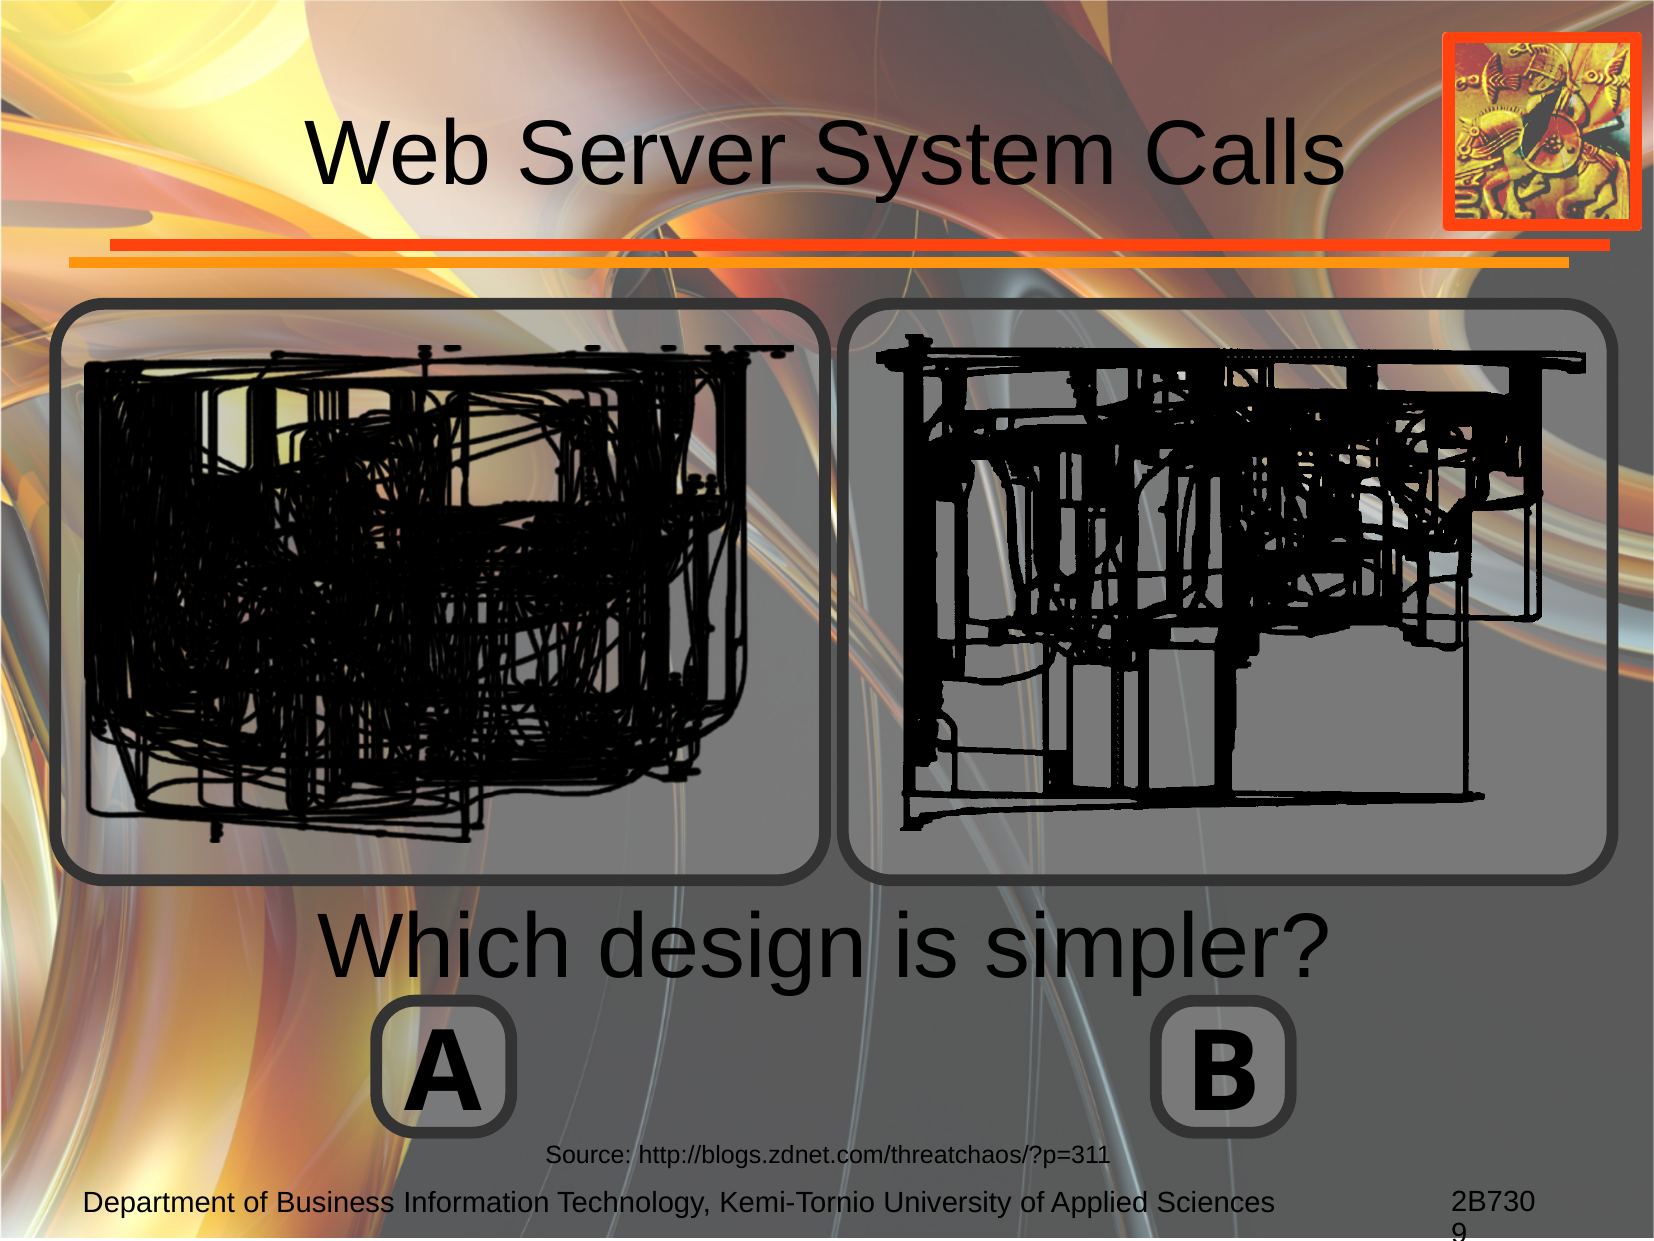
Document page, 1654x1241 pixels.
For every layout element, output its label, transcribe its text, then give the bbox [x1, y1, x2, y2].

title Web Server System Calls [82, 49, 1571, 257]
text_box Source: http://blogs.zdnet.com/threatchaos/?p=311 [292, 1130, 1366, 1183]
picture [876, 334, 1586, 831]
text_box [55, 303, 826, 878]
text_box [842, 303, 1613, 878]
text_box A [376, 1014, 512, 1130]
text_box Which design is simpler? [37, 878, 1613, 1014]
picture [84, 345, 794, 843]
text_box B [1155, 1014, 1291, 1130]
